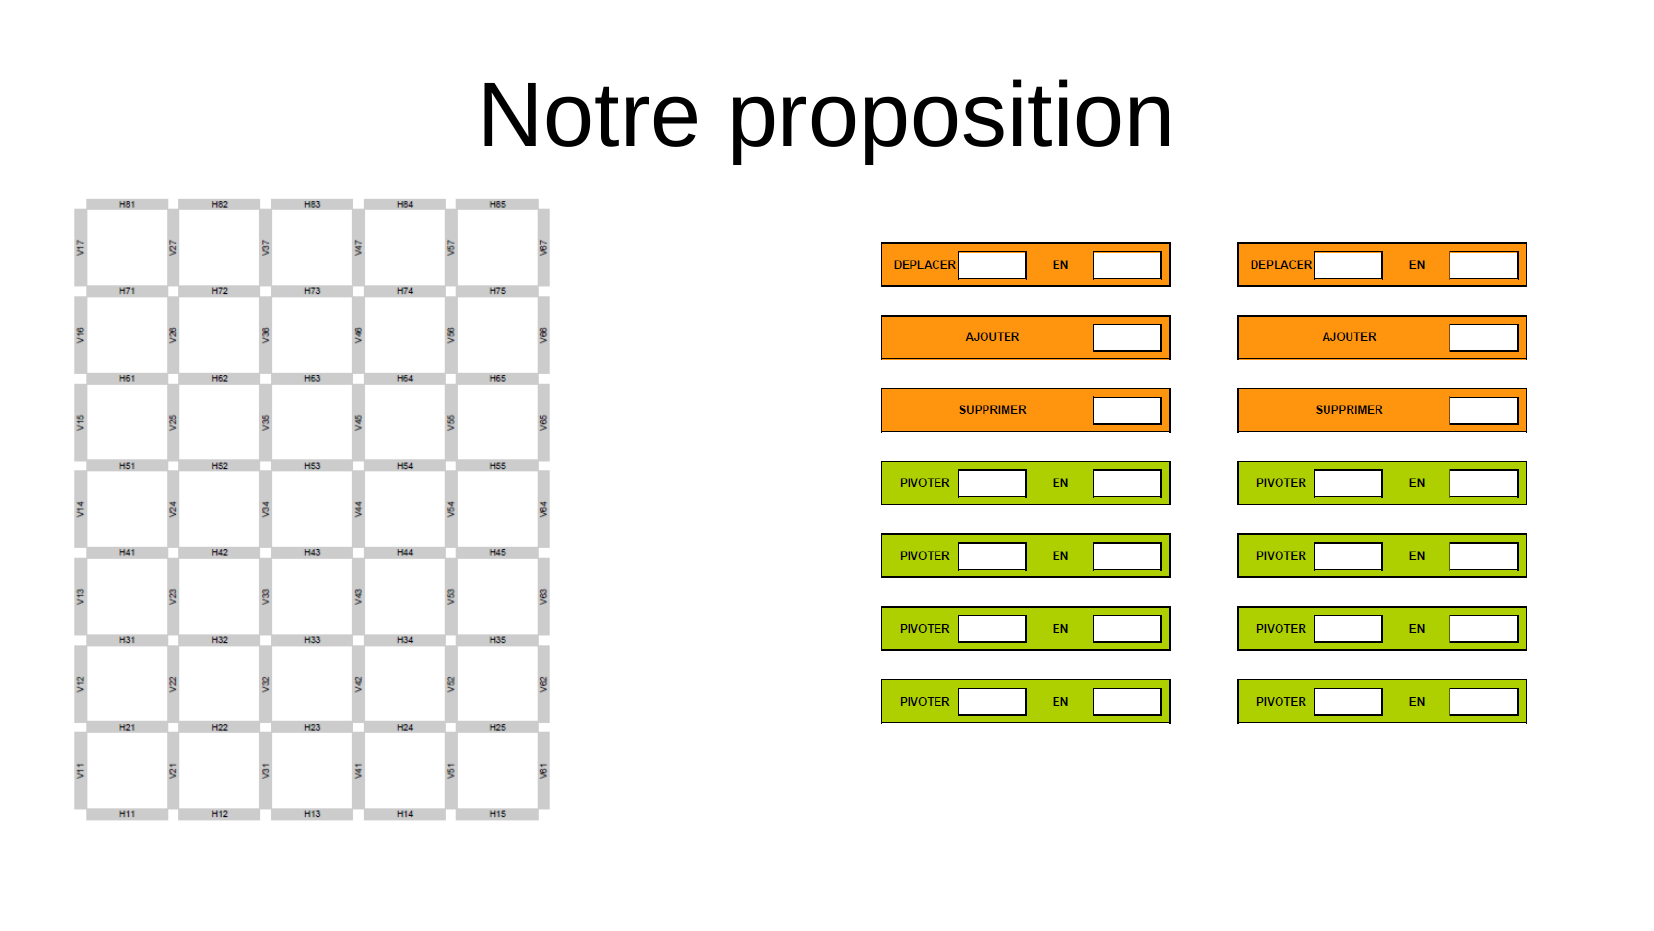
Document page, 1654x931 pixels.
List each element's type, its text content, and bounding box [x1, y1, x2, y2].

picture [862, 236, 1548, 745]
picture [70, 165, 556, 862]
title Notre proposition [82, 37, 1571, 193]
